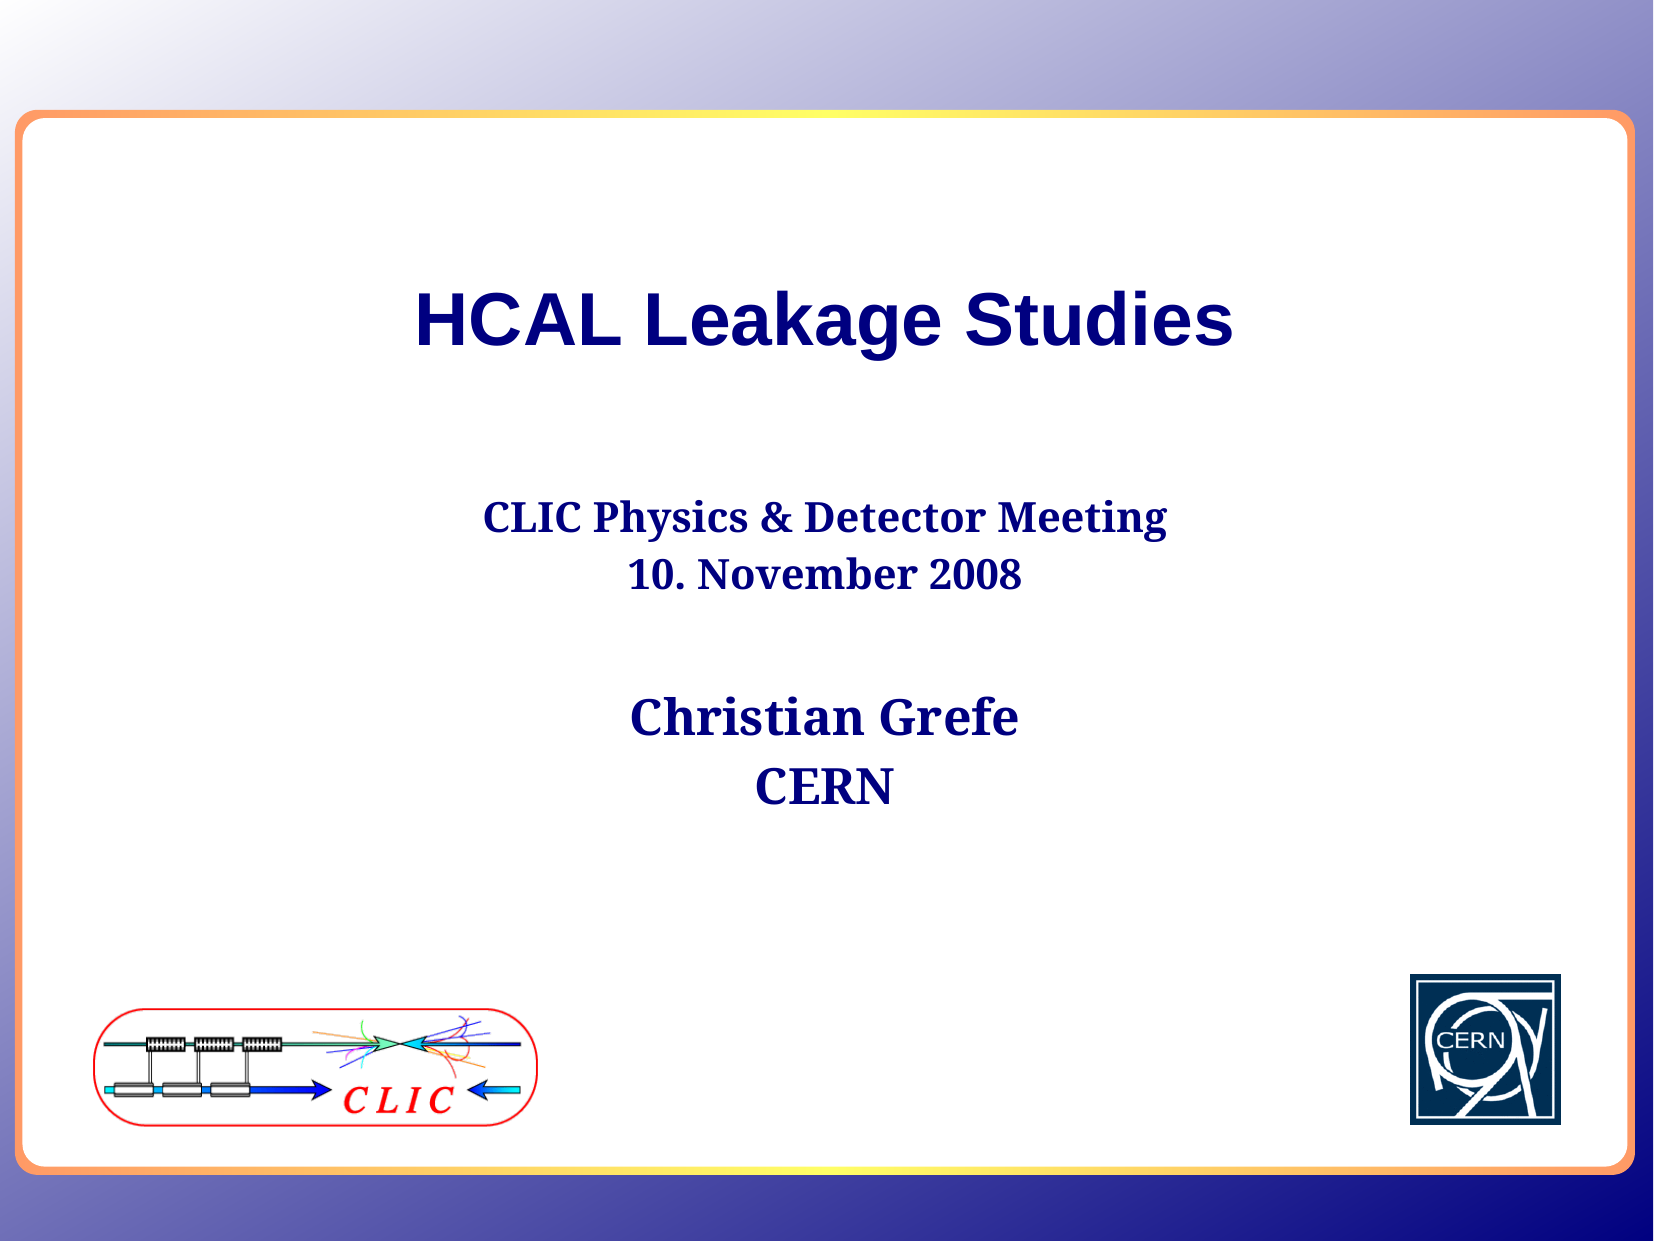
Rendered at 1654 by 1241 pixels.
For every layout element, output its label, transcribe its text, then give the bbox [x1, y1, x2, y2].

picture [90, 1004, 541, 1130]
text_box [0, 0, 1653, 1241]
text_box CLIC Physics & Detector Meeting 10. November 2008 [225, 480, 1426, 631]
text_box Christian Grefe CERN [225, 675, 1426, 856]
text_box HCAL Leakage Studies [225, 270, 1426, 480]
picture [1410, 974, 1561, 1126]
